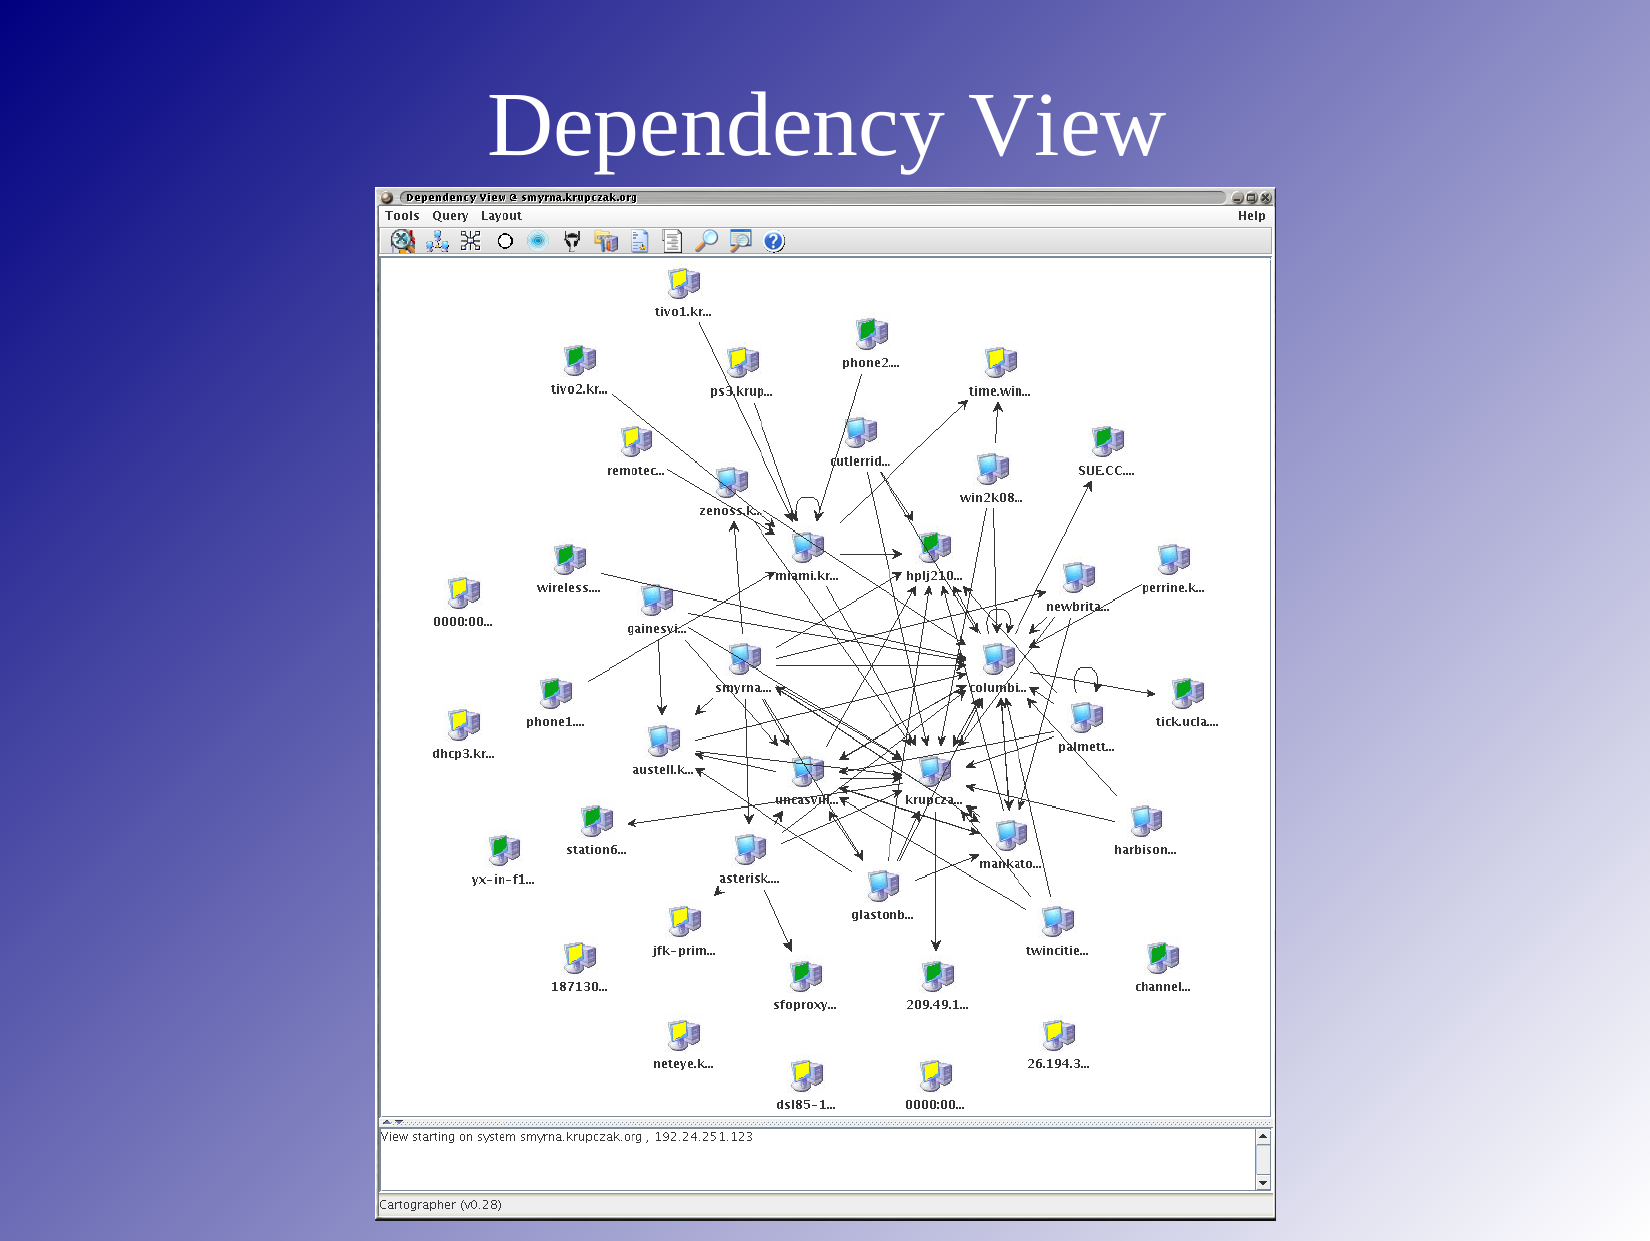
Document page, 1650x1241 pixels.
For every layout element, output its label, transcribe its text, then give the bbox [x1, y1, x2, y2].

title Dependency View [123, 27, 1533, 221]
picture [375, 187, 1276, 1222]
